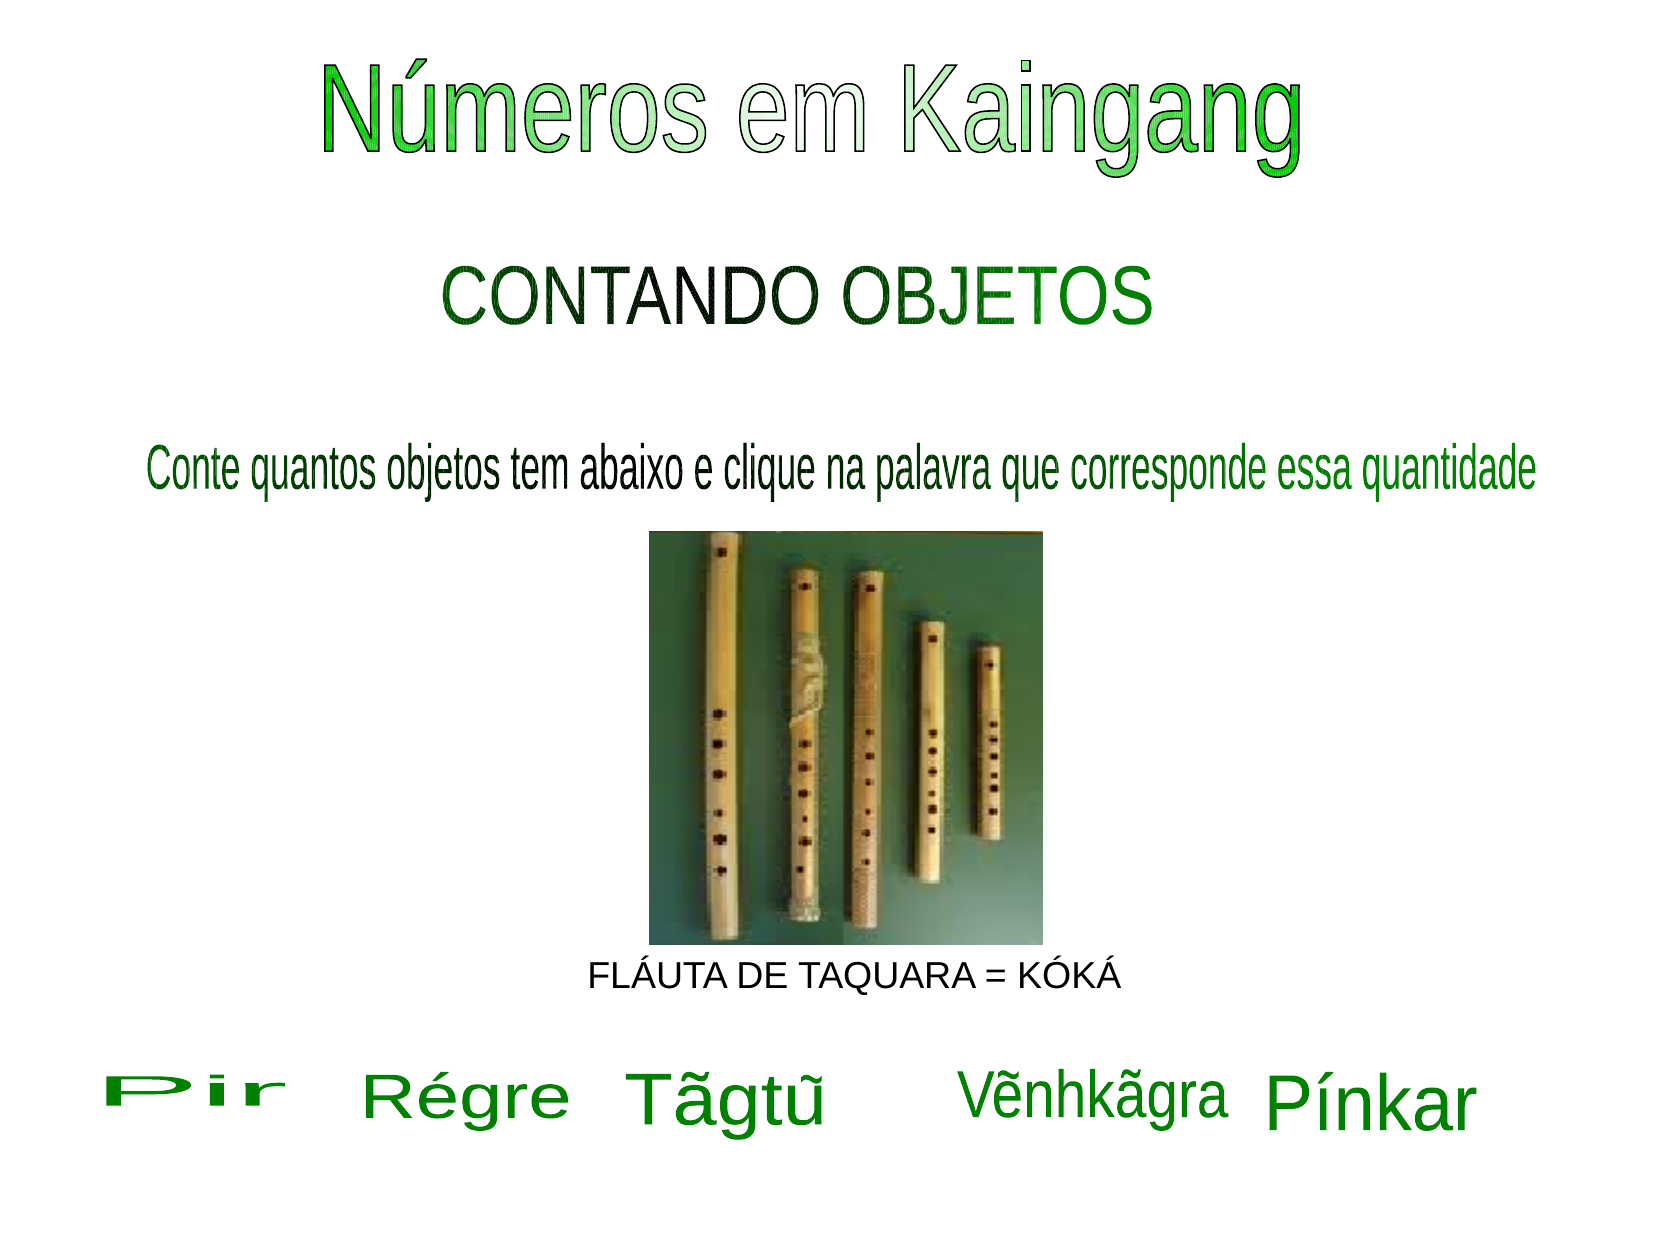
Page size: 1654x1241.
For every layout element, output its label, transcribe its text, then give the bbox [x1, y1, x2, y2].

text_box Pínkar [1379, 1072, 1412, 1131]
text_box Venhkãgra [957, 1071, 995, 1118]
text_box Pir [209, 1083, 224, 1106]
text_box ~ [997, 1070, 1019, 1080]
text_box Pínkar [1269, 1075, 1310, 1131]
text_box Pínkar [1457, 1087, 1477, 1131]
text_box CONTANDO OBJETOS [725, 266, 766, 324]
text_box Tãgtu [761, 1077, 783, 1126]
text_box Venhkãgra [1058, 1068, 1083, 1118]
text_box CONTANDO OBJETOS [626, 266, 671, 324]
text_box Tãgtu [720, 1085, 756, 1140]
text_box Venhkãgra [1117, 1081, 1147, 1118]
picture [649, 531, 1043, 945]
text_box CONTANDO OBJETOS [771, 265, 819, 325]
text_box CONTANDO OBJETOS [938, 266, 967, 325]
text_box Pínkar [1414, 1087, 1454, 1131]
text_box CONTANDO OBJETOS [843, 265, 890, 325]
text_box CONTANDO OBJETOS [591, 266, 630, 325]
text_box Venhkãgra [1181, 1081, 1196, 1118]
text_box CONTANDO OBJETOS [442, 265, 486, 325]
text_box Régre [507, 1084, 528, 1118]
text_box Venhkãgra [1199, 1081, 1229, 1118]
text_box CONTANDO OBJETOS [1112, 265, 1152, 325]
text_box CONTANDO OBJETOS [977, 266, 1014, 324]
text_box Pir [245, 1082, 285, 1106]
text_box Régre [419, 1084, 456, 1119]
text_box Régre [366, 1074, 413, 1118]
text_box Tãgtu [681, 1071, 710, 1082]
text_box Venhkãgra [1090, 1068, 1115, 1118]
text_box Tãgtu [625, 1073, 671, 1125]
text_box CONTANDO OBJETOS [546, 266, 585, 324]
text_box CONTANDO OBJETOS [1060, 265, 1107, 325]
text_box Venhkãgra [1120, 1069, 1141, 1078]
text_box CONTANDO OBJETOS [898, 266, 935, 324]
text_box Venhkãgra [1026, 1081, 1052, 1118]
text_box Tãgtu [787, 1085, 822, 1126]
text_box Pínkar [1338, 1087, 1370, 1131]
text_box Venhkãgra [1148, 1081, 1175, 1131]
text_box CONTANDO OBJETOS [1018, 266, 1057, 325]
text_box Pínkar [1320, 1088, 1327, 1131]
text_box Régre [432, 1071, 449, 1082]
text_box CONTANDO OBJETOS [491, 265, 538, 325]
text_box CONTANDO OBJETOS [676, 266, 715, 324]
text_box Pir [209, 1074, 224, 1079]
text_box Régre [462, 1084, 498, 1131]
text_box Tãgtu [675, 1084, 717, 1126]
text_box ~ [801, 1074, 822, 1084]
text_box Régre [531, 1084, 569, 1119]
text_box Venhkãgra [994, 1081, 1021, 1118]
text_box Pínkar [1317, 1071, 1334, 1084]
text_box FLÁUTA DE TAQUARA = KÓKÁ [572, 946, 1138, 1004]
text_box Pir [106, 1076, 191, 1106]
